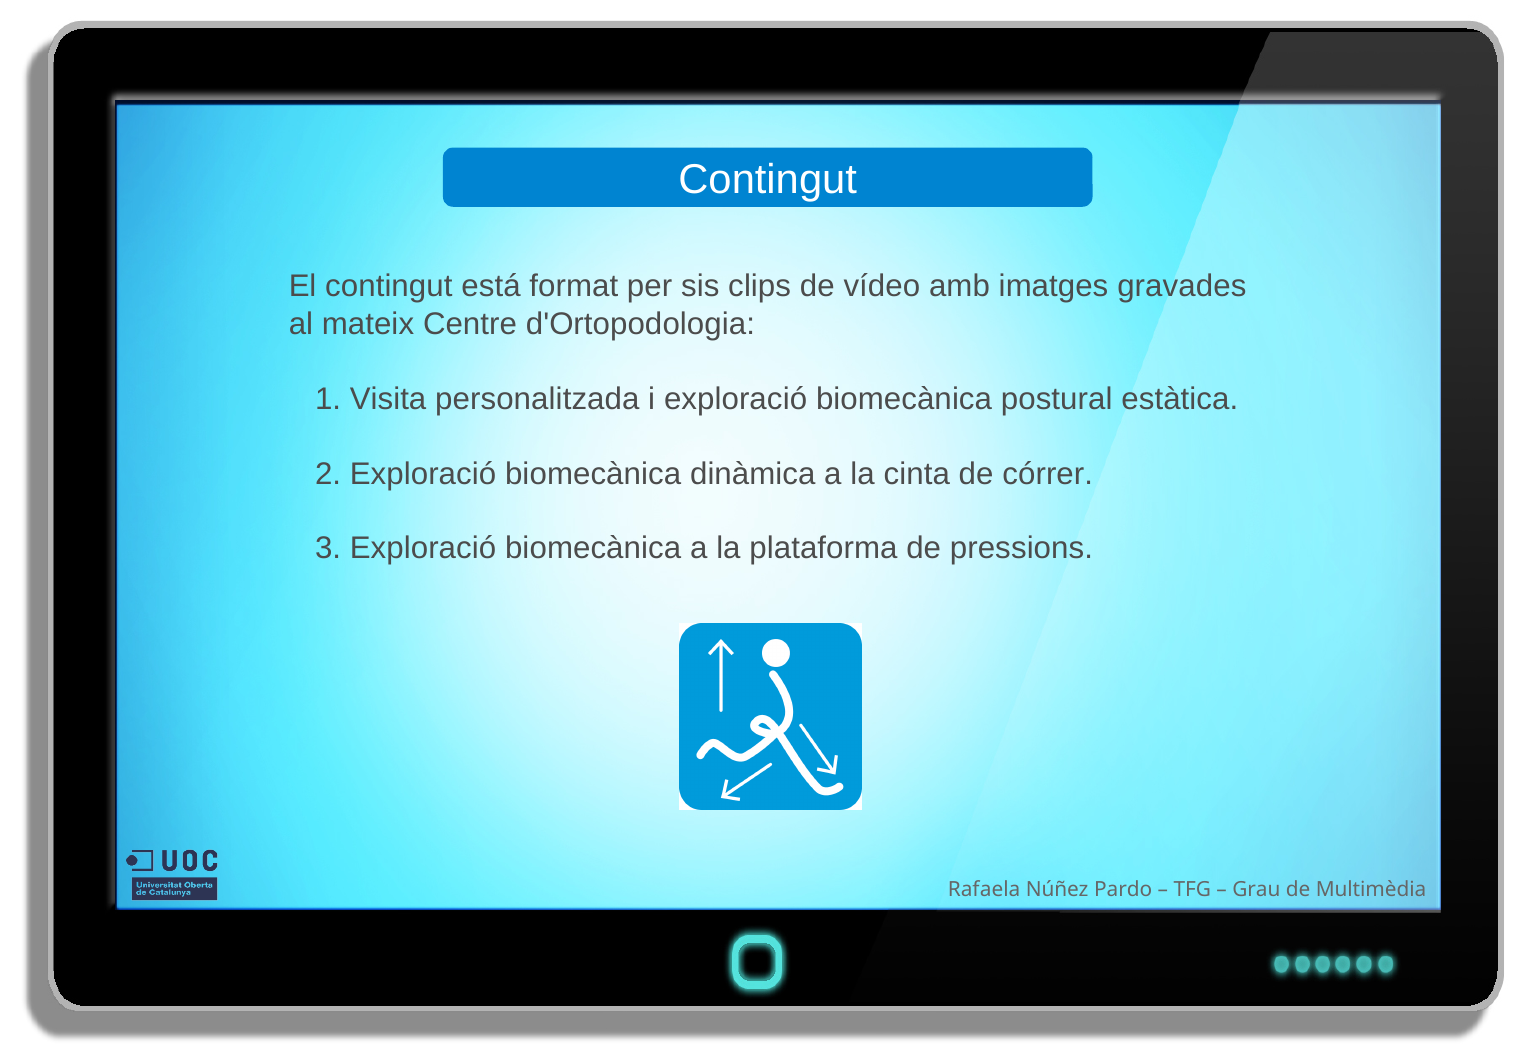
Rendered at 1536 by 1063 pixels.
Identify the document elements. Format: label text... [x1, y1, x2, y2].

text_box Rafaela Núñez Pardo – TFG – Grau de Multimèdia [921, 868, 1453, 909]
text_box El contingut está format per sis clips de vídeo amb imatges gravades al mateix Centre d'Ortopodologia: 1. Visita personalitzada i exploració biomecànica postural estàtica. 2. Exploració biomecànica dinàmica a la cinta de córrer. 3. Exploració biomecànica a la plataforma de pressions. [273, 258, 1264, 723]
picture [0, 0, 1536, 1063]
text_box Contingut [442, 147, 1093, 207]
